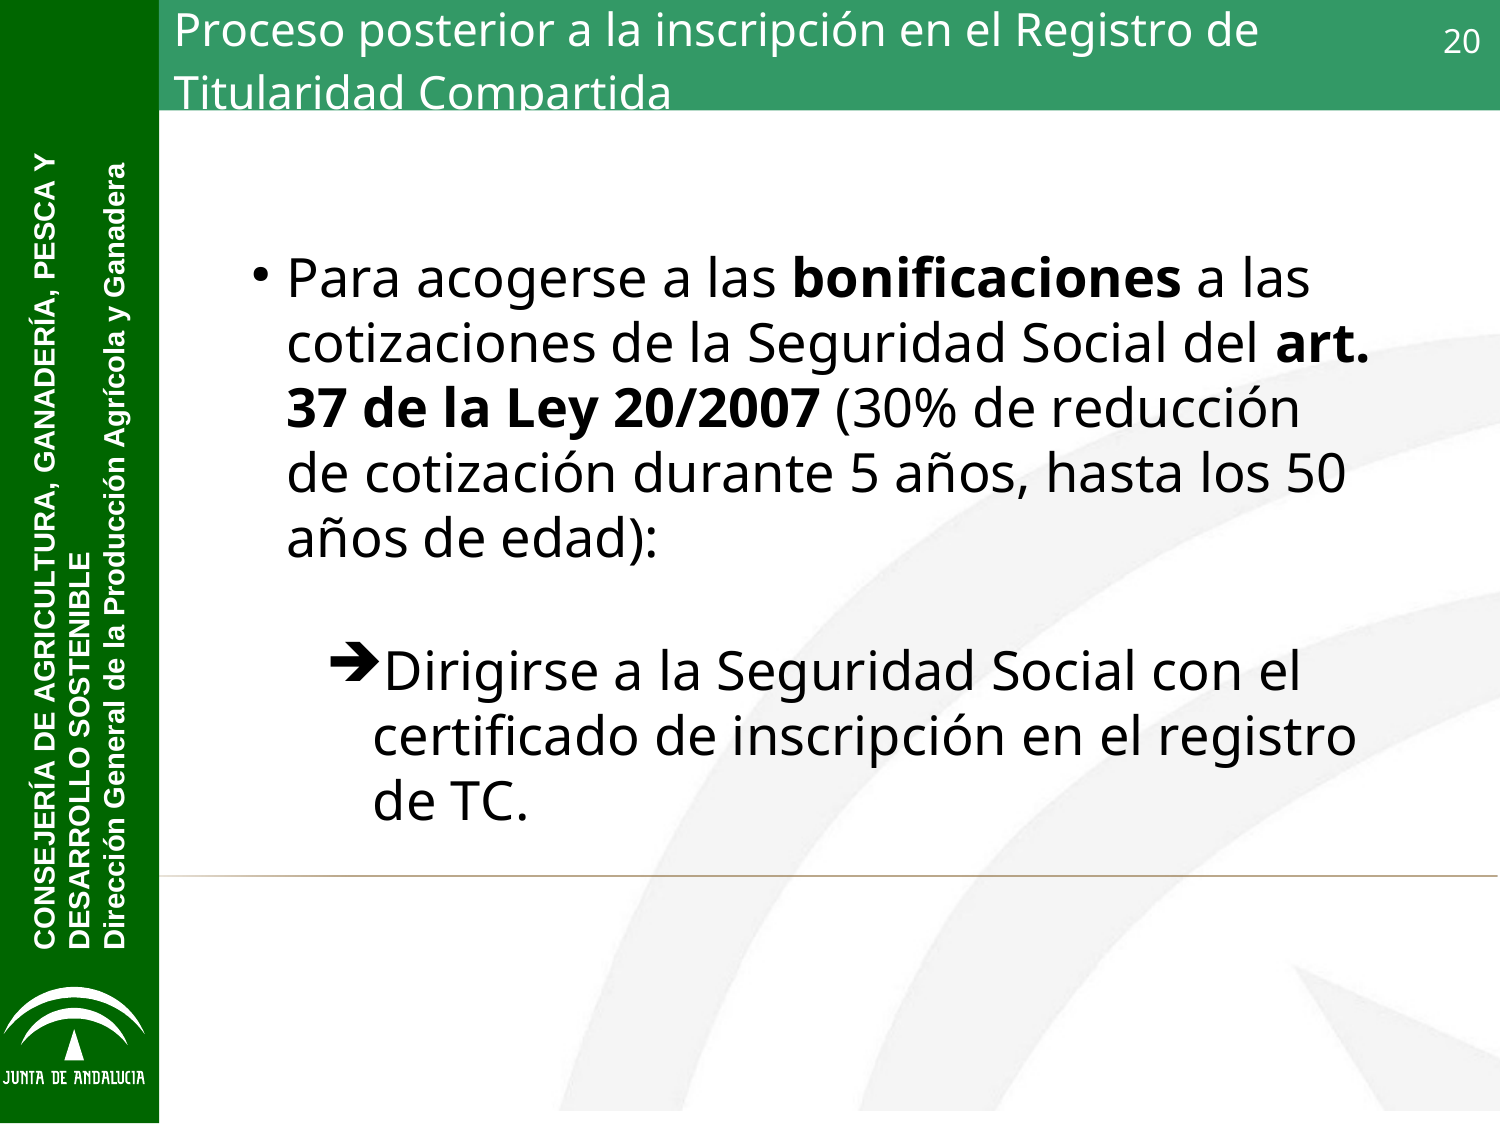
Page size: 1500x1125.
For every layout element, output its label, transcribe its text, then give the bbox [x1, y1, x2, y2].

text_box Proceso posterior a la inscripción en el Registro de Titularidad Compartida [158, 0, 1500, 111]
text_box Para acogerse a las bonificaciones a las cotizaciones de la Seguridad Social del art. 37 de la Ley 20/2007 (30% de reducción de cotización durante 5 años, hasta los 50 años de edad): Dirigirse a la Seguridad Social con el certificado de inscripción en el registro de TC. [236, 236, 1394, 1099]
picture [425, 186, 1500, 1111]
text_box 20 [1428, 12, 1491, 68]
